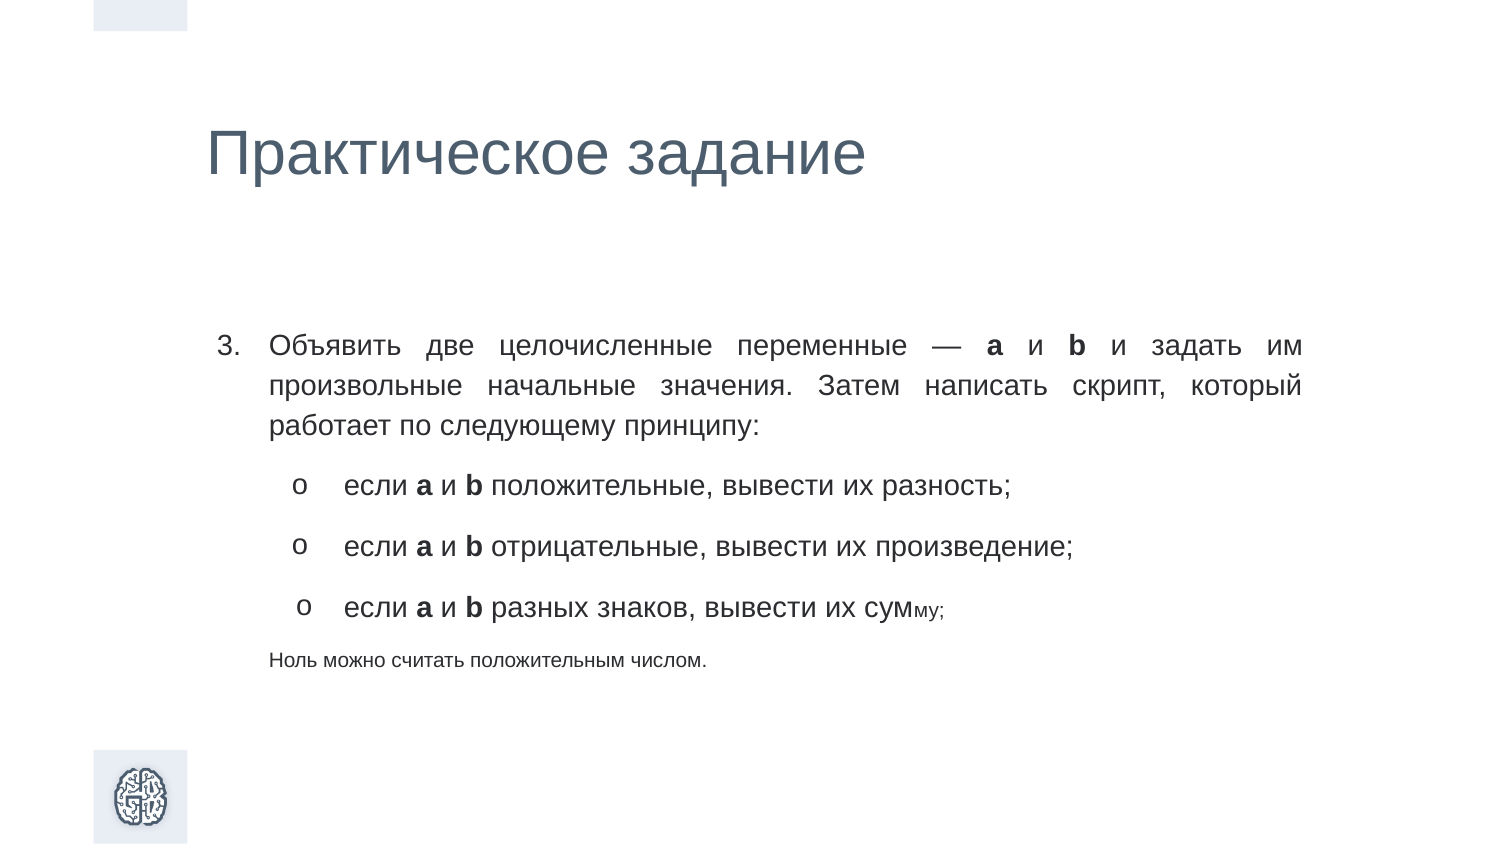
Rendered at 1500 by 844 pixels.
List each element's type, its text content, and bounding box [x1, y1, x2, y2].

title Практическое задание [186, 94, 1500, 204]
text_box Объявить две целочисленные переменные — a и b и задать им произвольные начальные значения. Затем написать скрипт, который работает по следующему принципу: если a и b положительные, вывести их разность; если а и b отрицательные, вывести их произведение; если а и b разных знаков, вывести их сумму; Ноль можно считать положительным числом. [186, 428, 1311, 627]
picture [106, 760, 175, 834]
